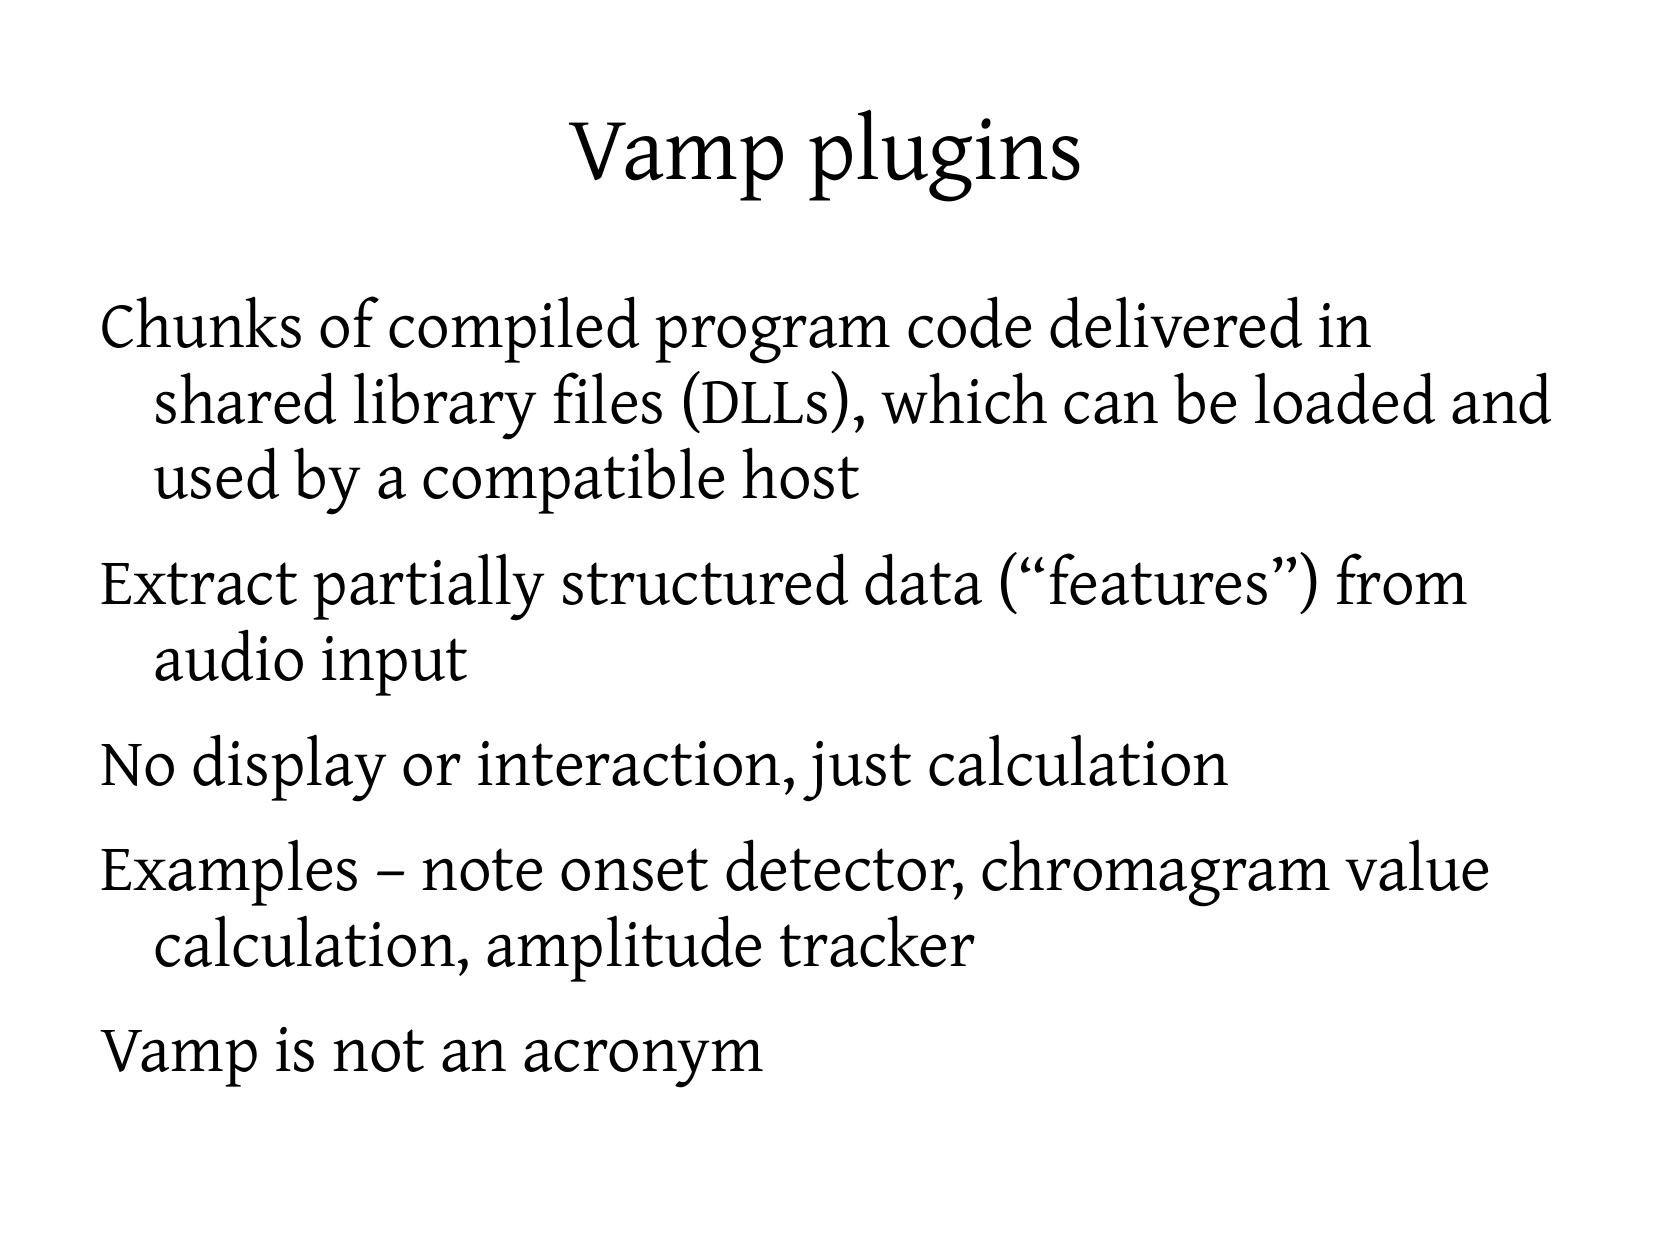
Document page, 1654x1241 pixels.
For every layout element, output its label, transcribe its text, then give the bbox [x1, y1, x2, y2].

title Vamp plugins [82, 56, 1571, 250]
list Chunks of compiled program code delivered in shared library files (DLLs), which can be loaded and used by a compatible host Extract partially structured data (“features”) from audio input No display or interaction, just calculation Examples – note onset detector, chromagram value calculation, amplitude tracker Vamp is not an acronym [82, 290, 1571, 1094]
